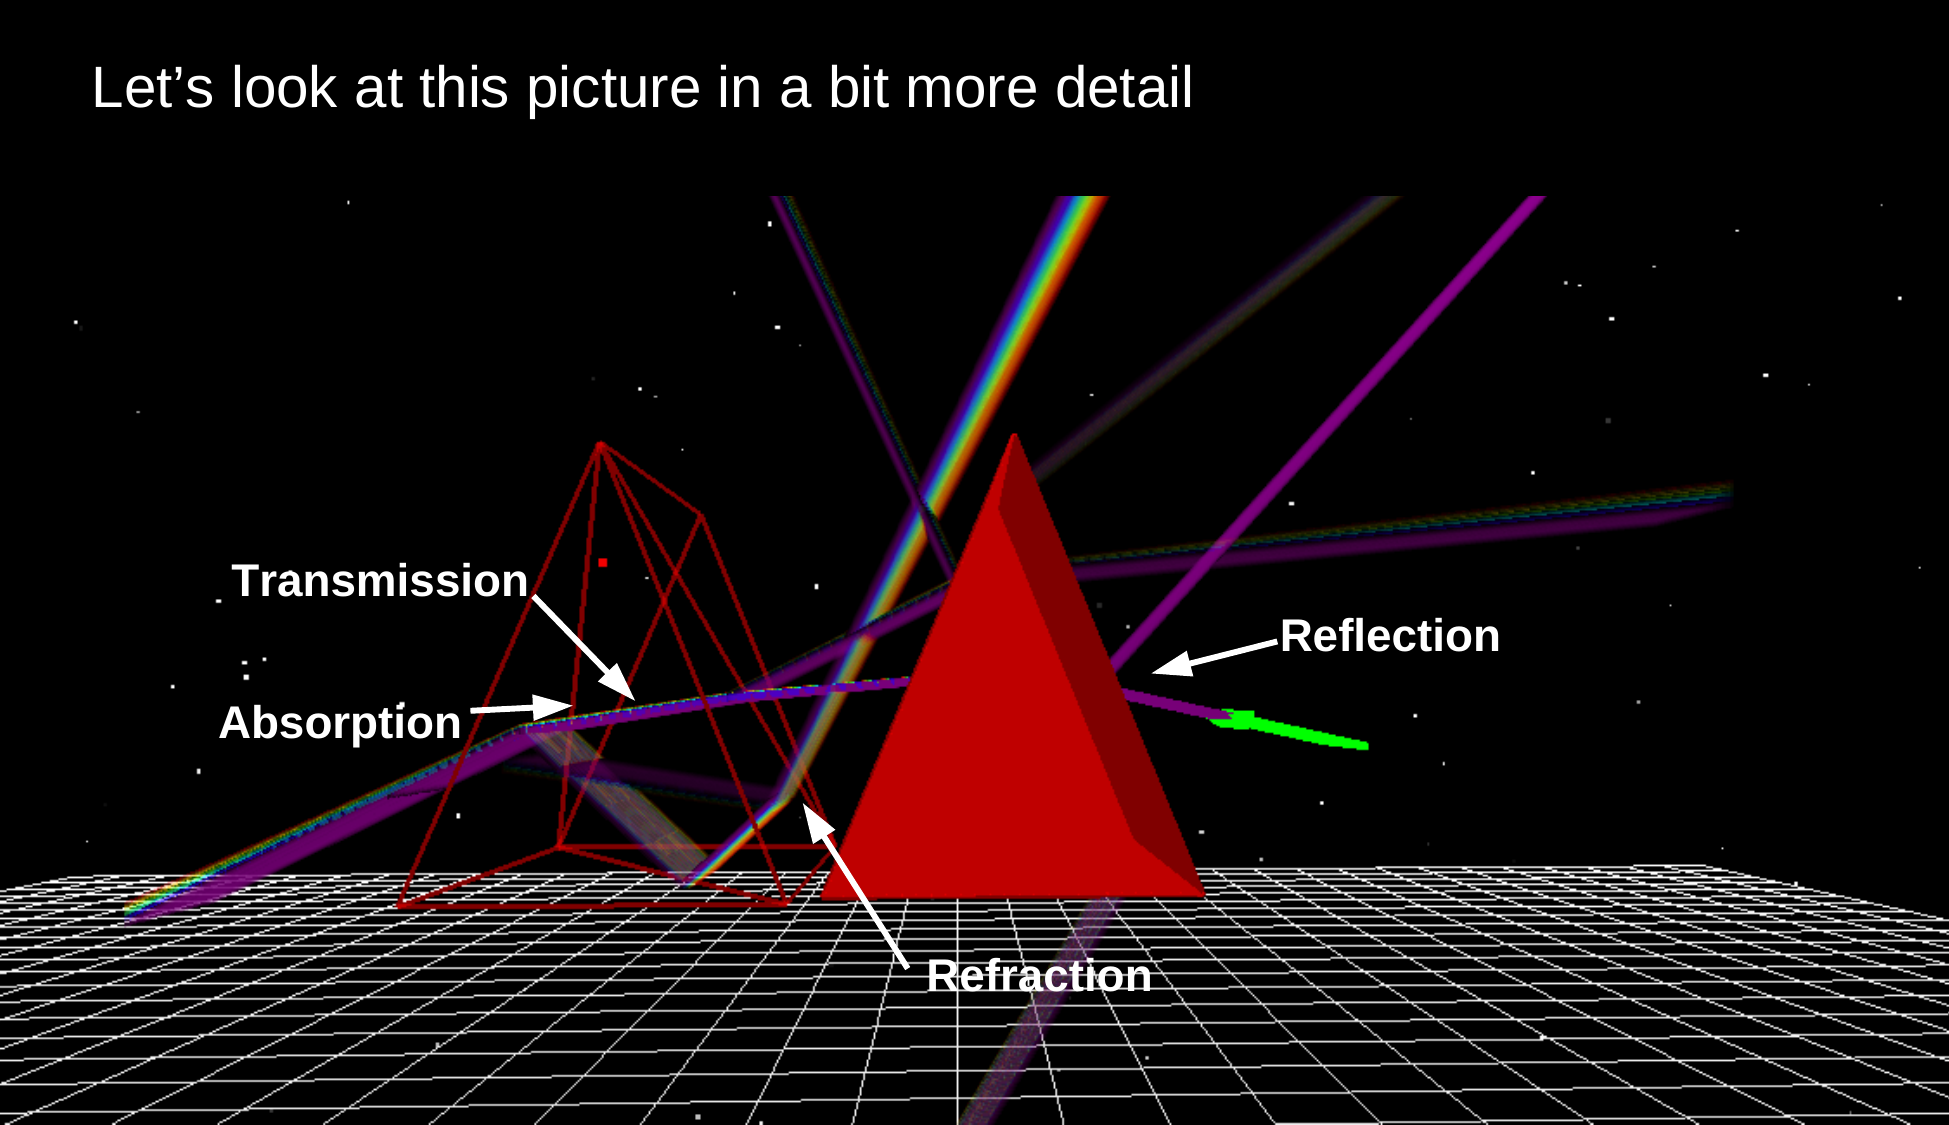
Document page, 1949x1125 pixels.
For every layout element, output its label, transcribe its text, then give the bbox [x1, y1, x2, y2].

text_box Absorption [203, 684, 478, 755]
picture [0, 196, 1949, 1125]
text_box [0, 0, 1949, 196]
text_box Refraction [911, 938, 1168, 1015]
text_box Transmission [216, 543, 545, 614]
title Let’s look at this picture in a bit more detail [76, 34, 1685, 140]
text_box Reflection [1264, 598, 1517, 669]
